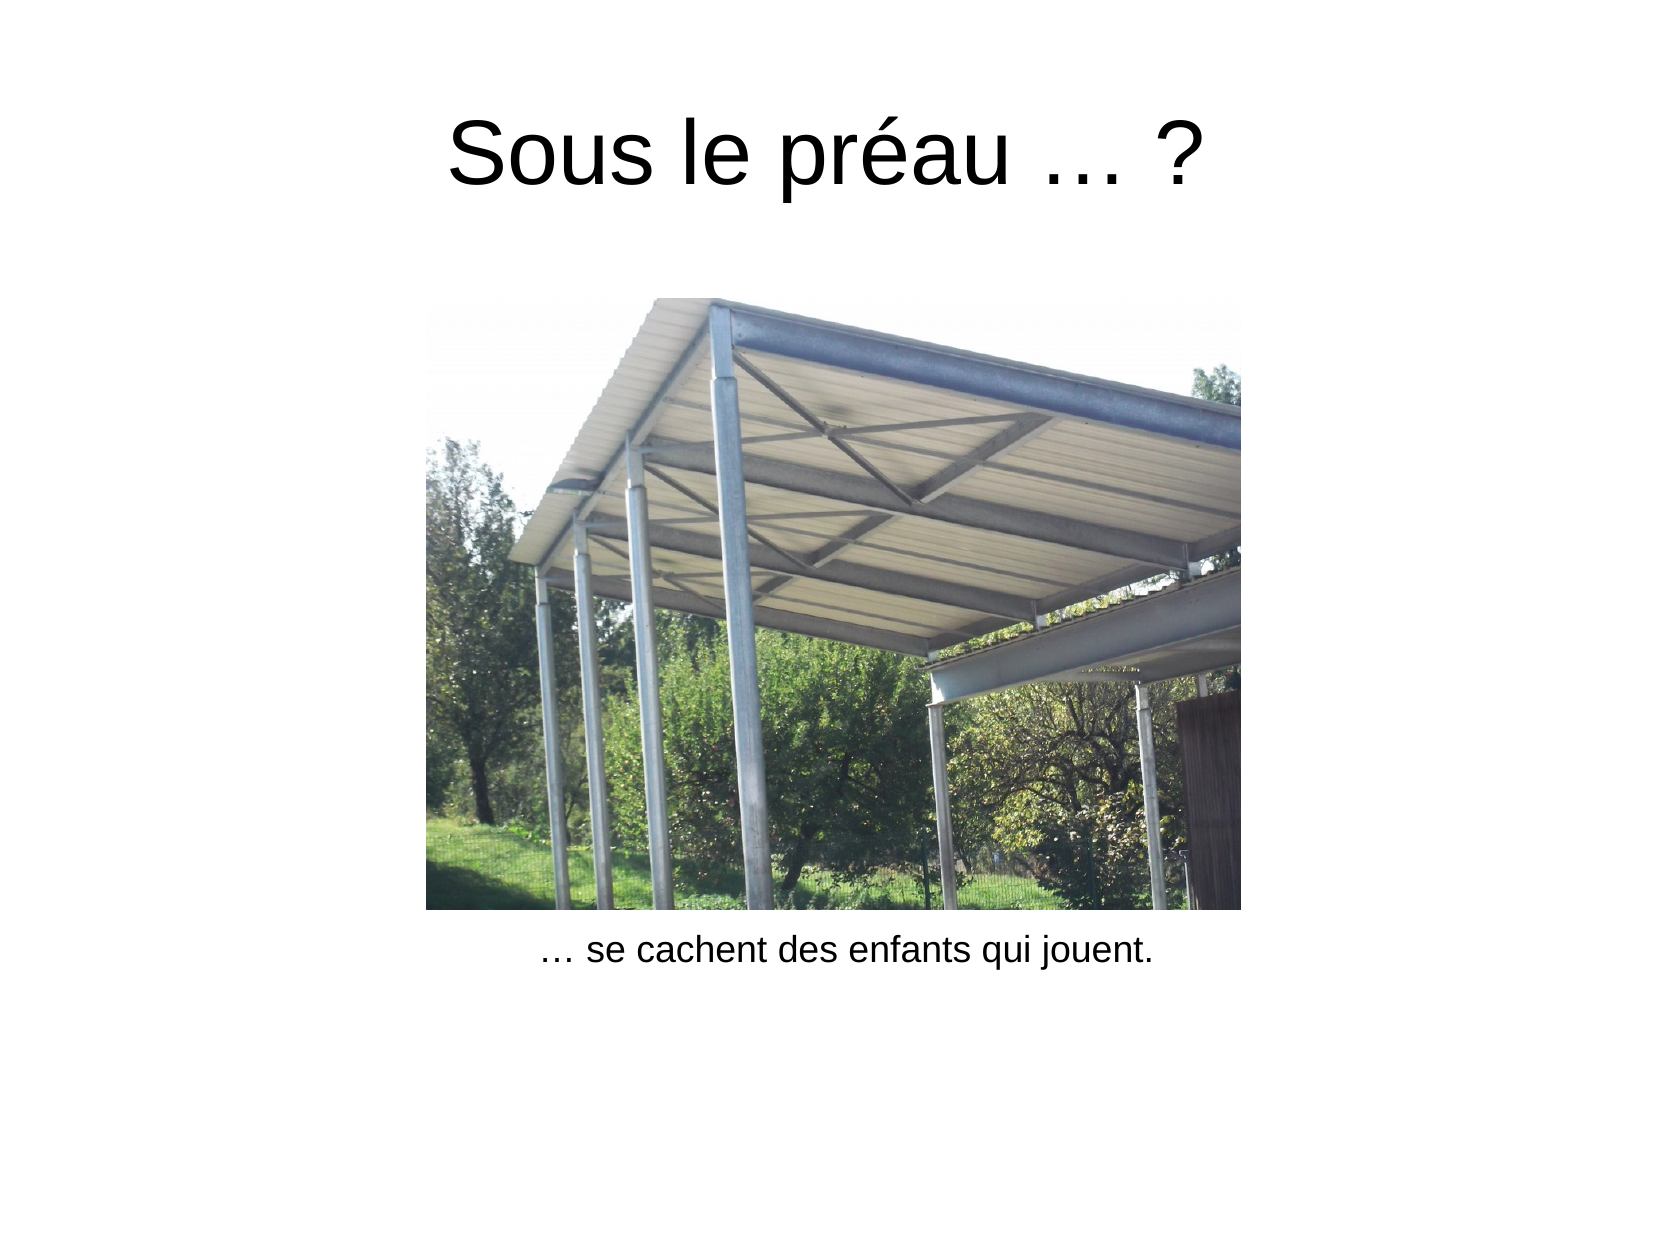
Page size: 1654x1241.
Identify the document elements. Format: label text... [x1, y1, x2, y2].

text_box … se cachent des enfants qui jouent. [523, 921, 1170, 979]
picture [426, 298, 1241, 910]
title Sous le préau … ? [82, 49, 1571, 257]
